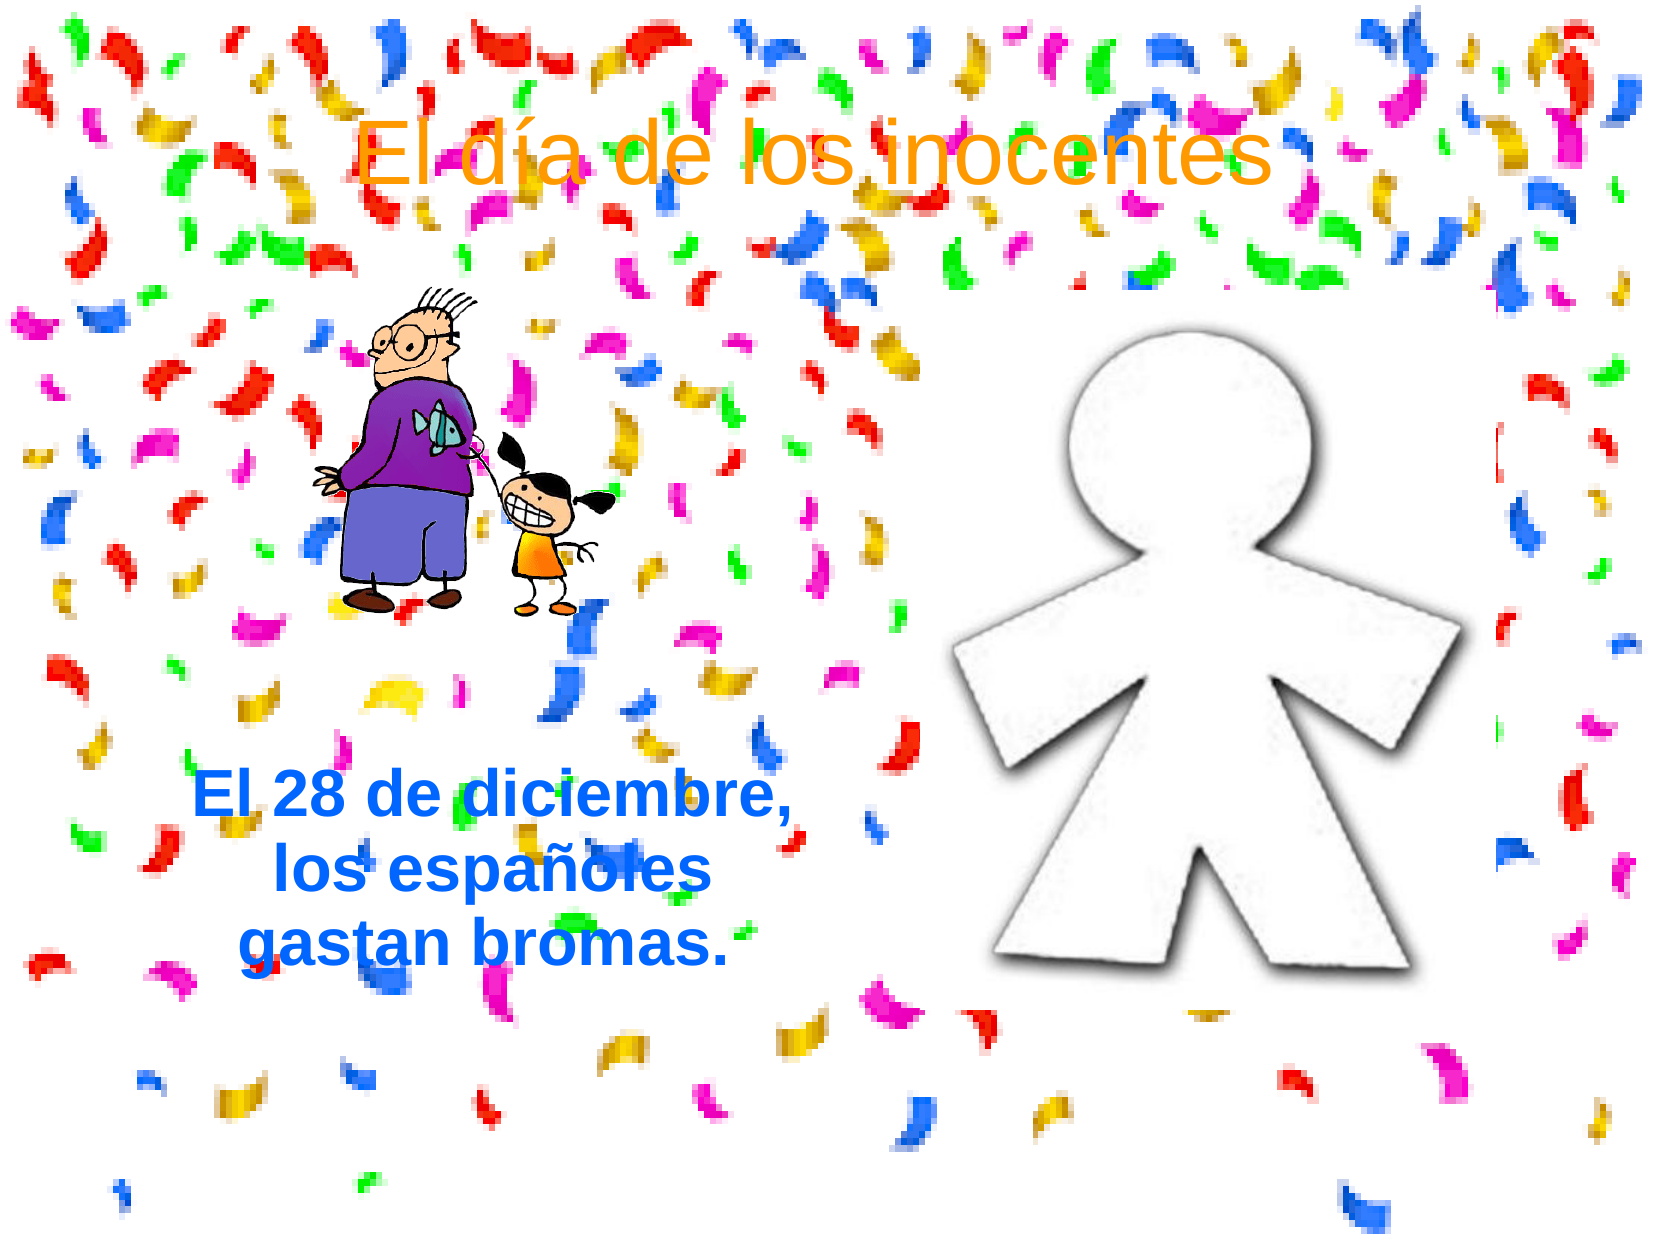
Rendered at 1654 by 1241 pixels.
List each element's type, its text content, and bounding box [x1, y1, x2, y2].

list El 28 de diciembre, los españoles gastan bromas. [94, 755, 821, 1099]
picture [0, 0, 1654, 1241]
title El día de los inocentes [82, 49, 1571, 257]
